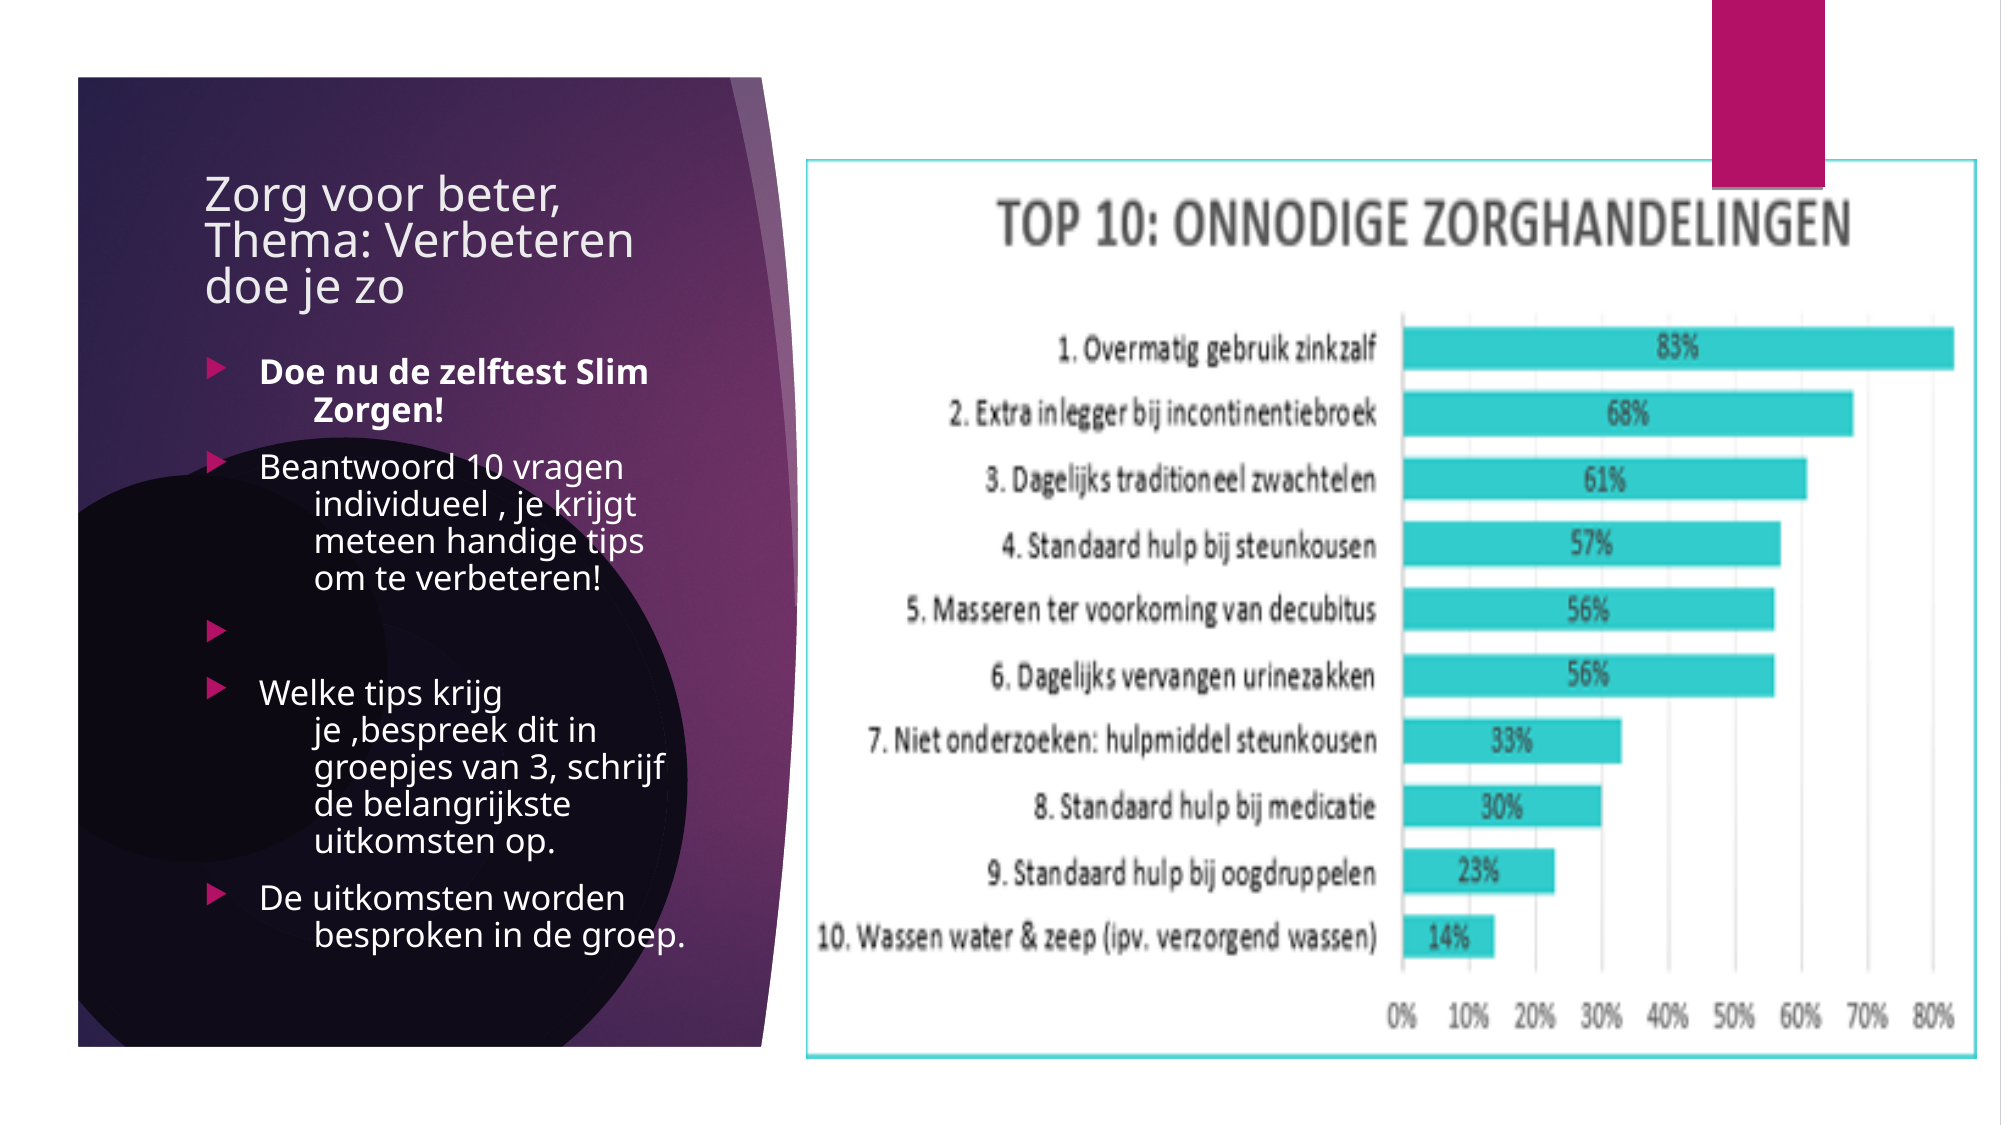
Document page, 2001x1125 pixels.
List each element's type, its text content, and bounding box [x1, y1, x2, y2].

title Zorg voor beter, Thema: Verbeteren doe je zo [189, 159, 673, 328]
list Doe nu de zelftest Slim Zorgen! Beantwoord 10 vragen individueel , je krijgt meteen handige tips om te verbeteren! Welke tips krijg je ,bespreek dit in groepjes van 3, schrijf de belangrijkste uitkomsten op. De uitkomsten worden besproken in de groep. [189, 347, 704, 988]
picture [806, 159, 1977, 1060]
text_box [0, 0, 2000, 1125]
